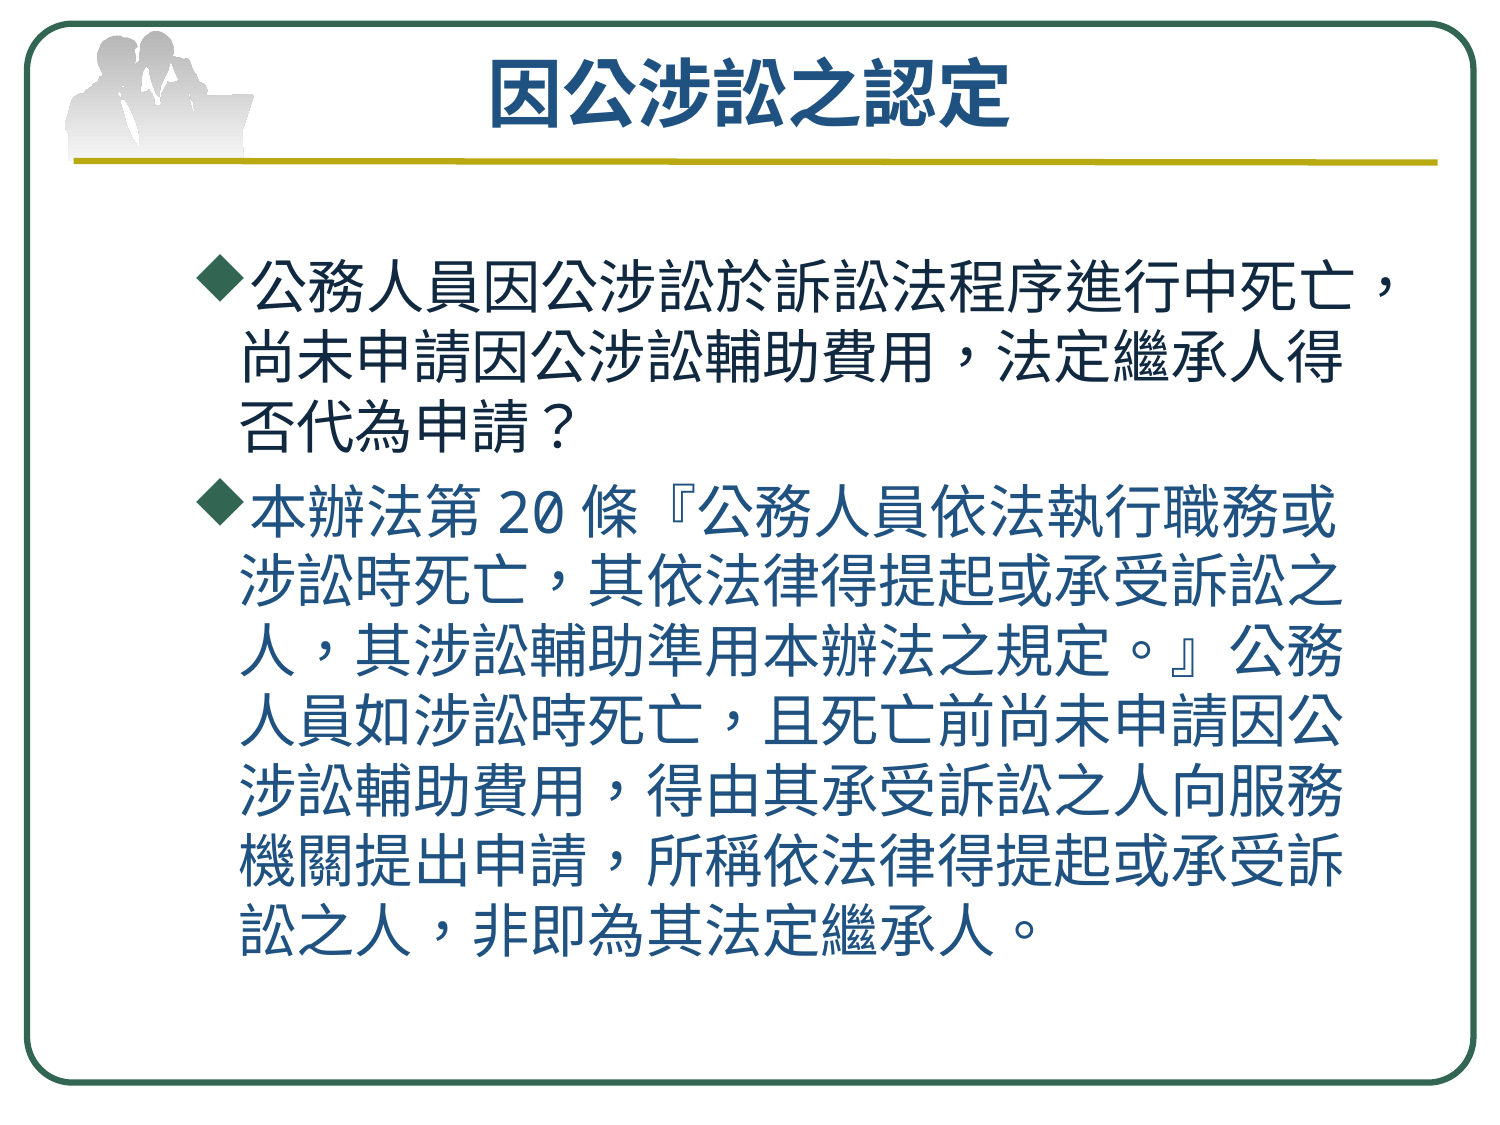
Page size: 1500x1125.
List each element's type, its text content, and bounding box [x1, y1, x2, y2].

title 因公涉訟之認定 [75, 45, 1426, 138]
list 公務人員因公涉訟於訴訟法程序進行中死亡，尚未申請因公涉訟輔助費用，法定繼承人得否代為申請？ 本辦法第20條『公務人員依法執行職務或涉訟時死亡，其依法律得提起或承受訴訟之人，其涉訟輔助準用本辦法之規定。』公務人員如涉訟時死亡，且死亡前尚未申請因公涉訟輔助費用，得由其承受訴訟之人向服務機關提出申請，所稱依法律得提起或承受訴訟之人，非即為其法定繼承人。 [101, 243, 1386, 1018]
